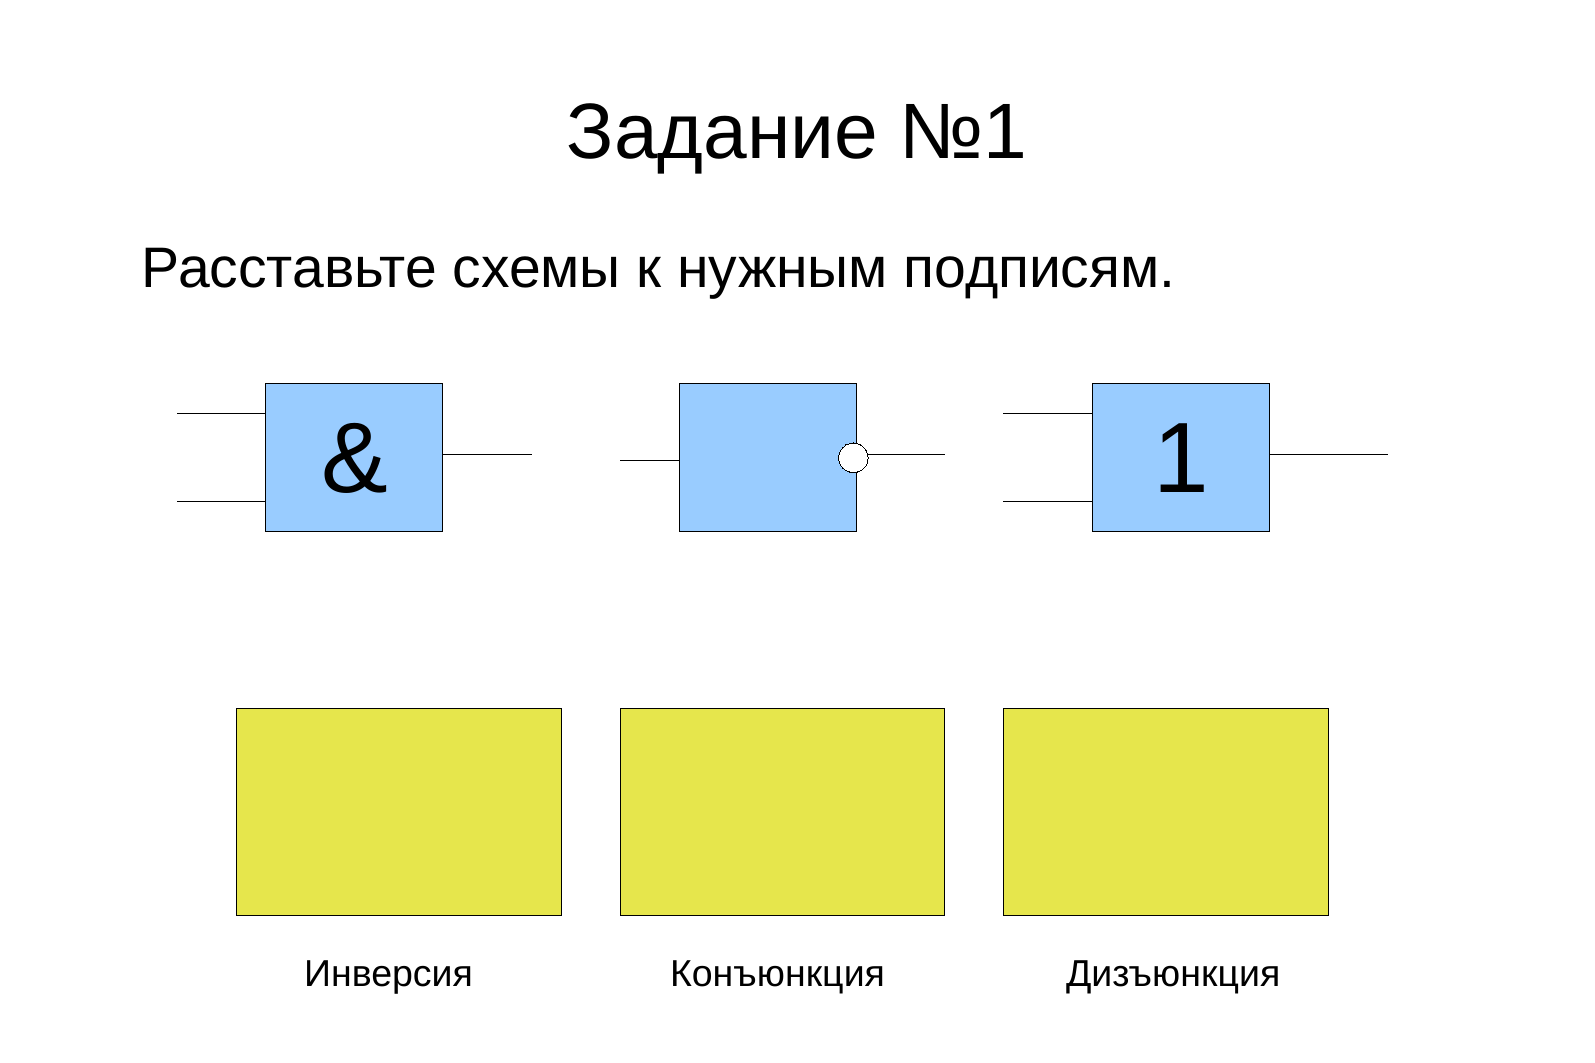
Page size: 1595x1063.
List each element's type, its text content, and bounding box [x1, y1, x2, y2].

text_box & [265, 383, 443, 532]
text_box Дизъюнкция [1051, 944, 1376, 1002]
text_box [679, 383, 869, 532]
text_box Инверсия [289, 944, 556, 1002]
text_box [620, 708, 945, 916]
text_box Конъюнкция [655, 944, 922, 1002]
title Задание №1 [79, 42, 1515, 220]
text_box [1003, 708, 1329, 916]
text_box [236, 708, 562, 916]
list Расставьте схемы к нужным подписям. [70, 236, 1506, 938]
text_box 1 [1092, 383, 1270, 532]
